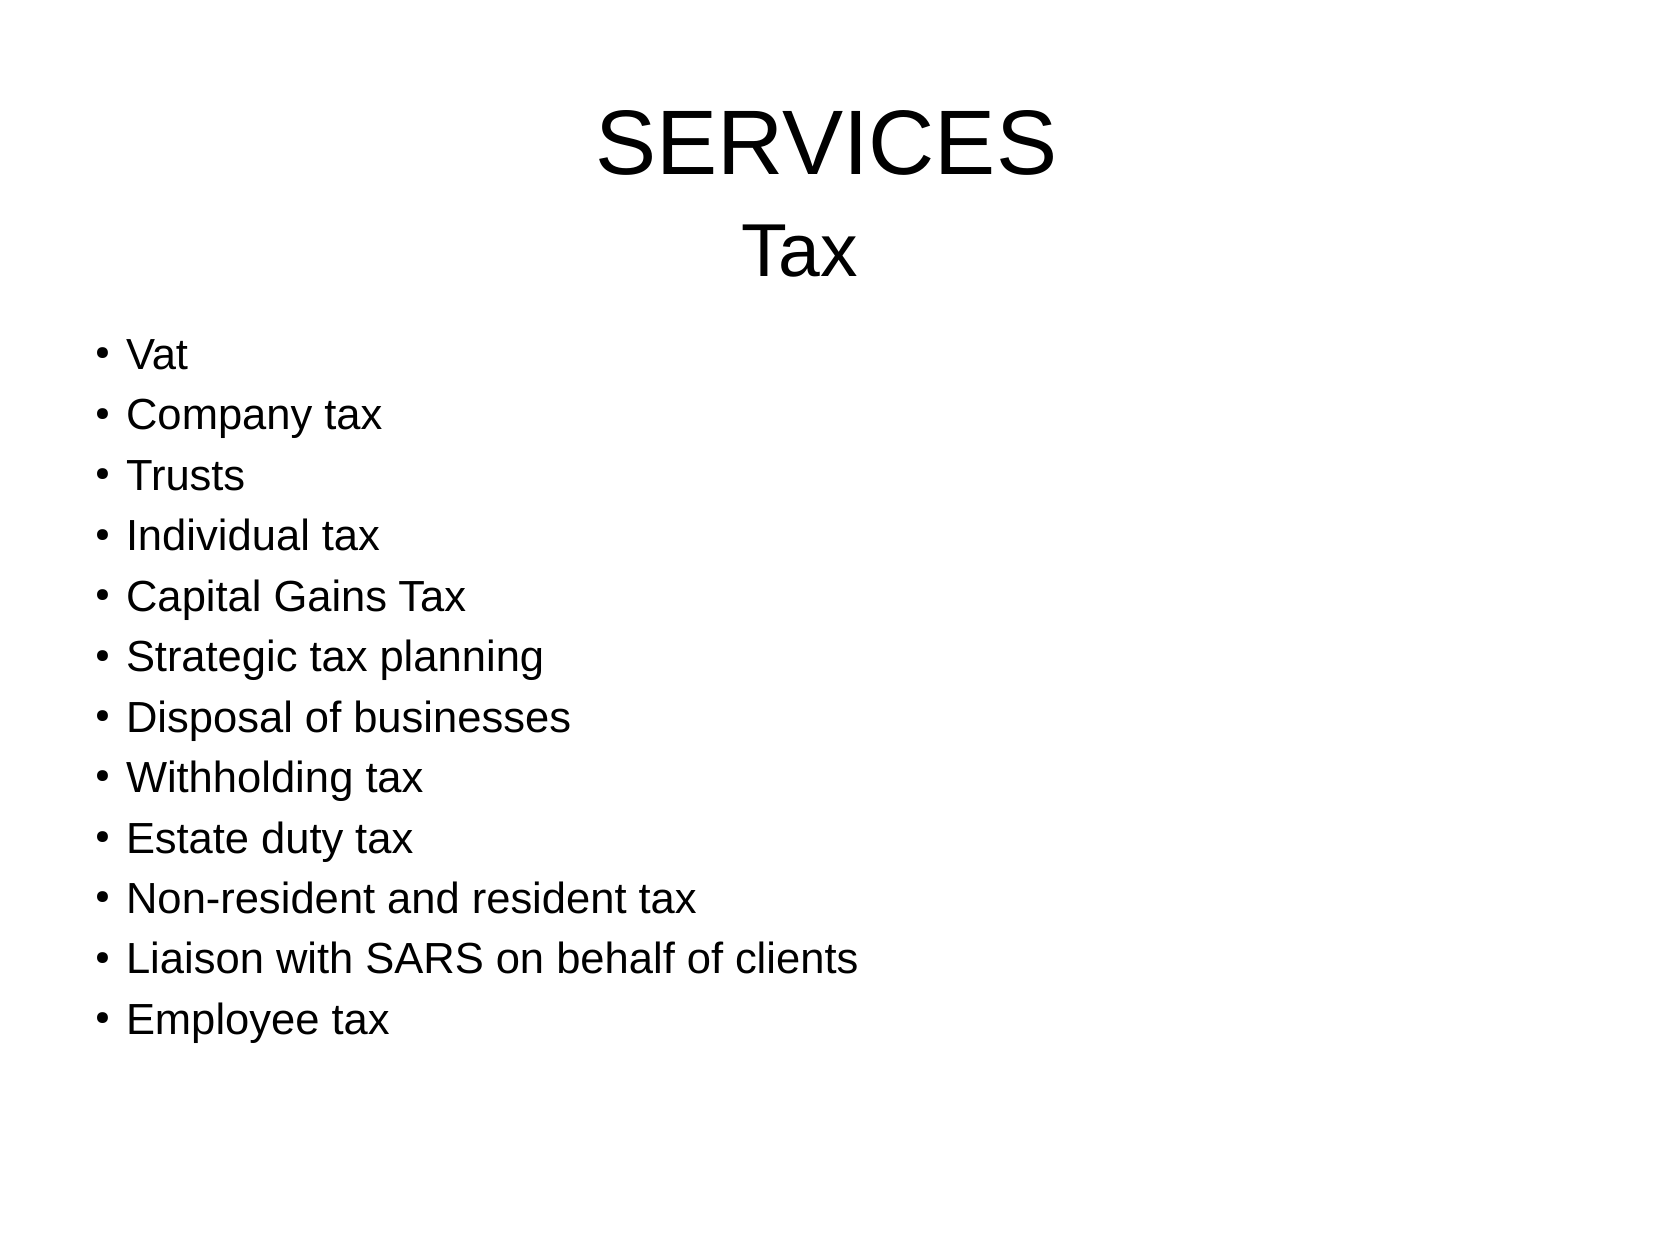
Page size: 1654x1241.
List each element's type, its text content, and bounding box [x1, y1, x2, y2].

list Vat Company tax Trusts Individual tax Capital Gains Tax Strategic tax planning Disposal of businesses Withholding tax Estate duty tax Non-resident and resident tax Liaison with SARS on behalf of clients Employee tax [84, 329, 1574, 1050]
title SERVICES Tax [82, 90, 1571, 298]
